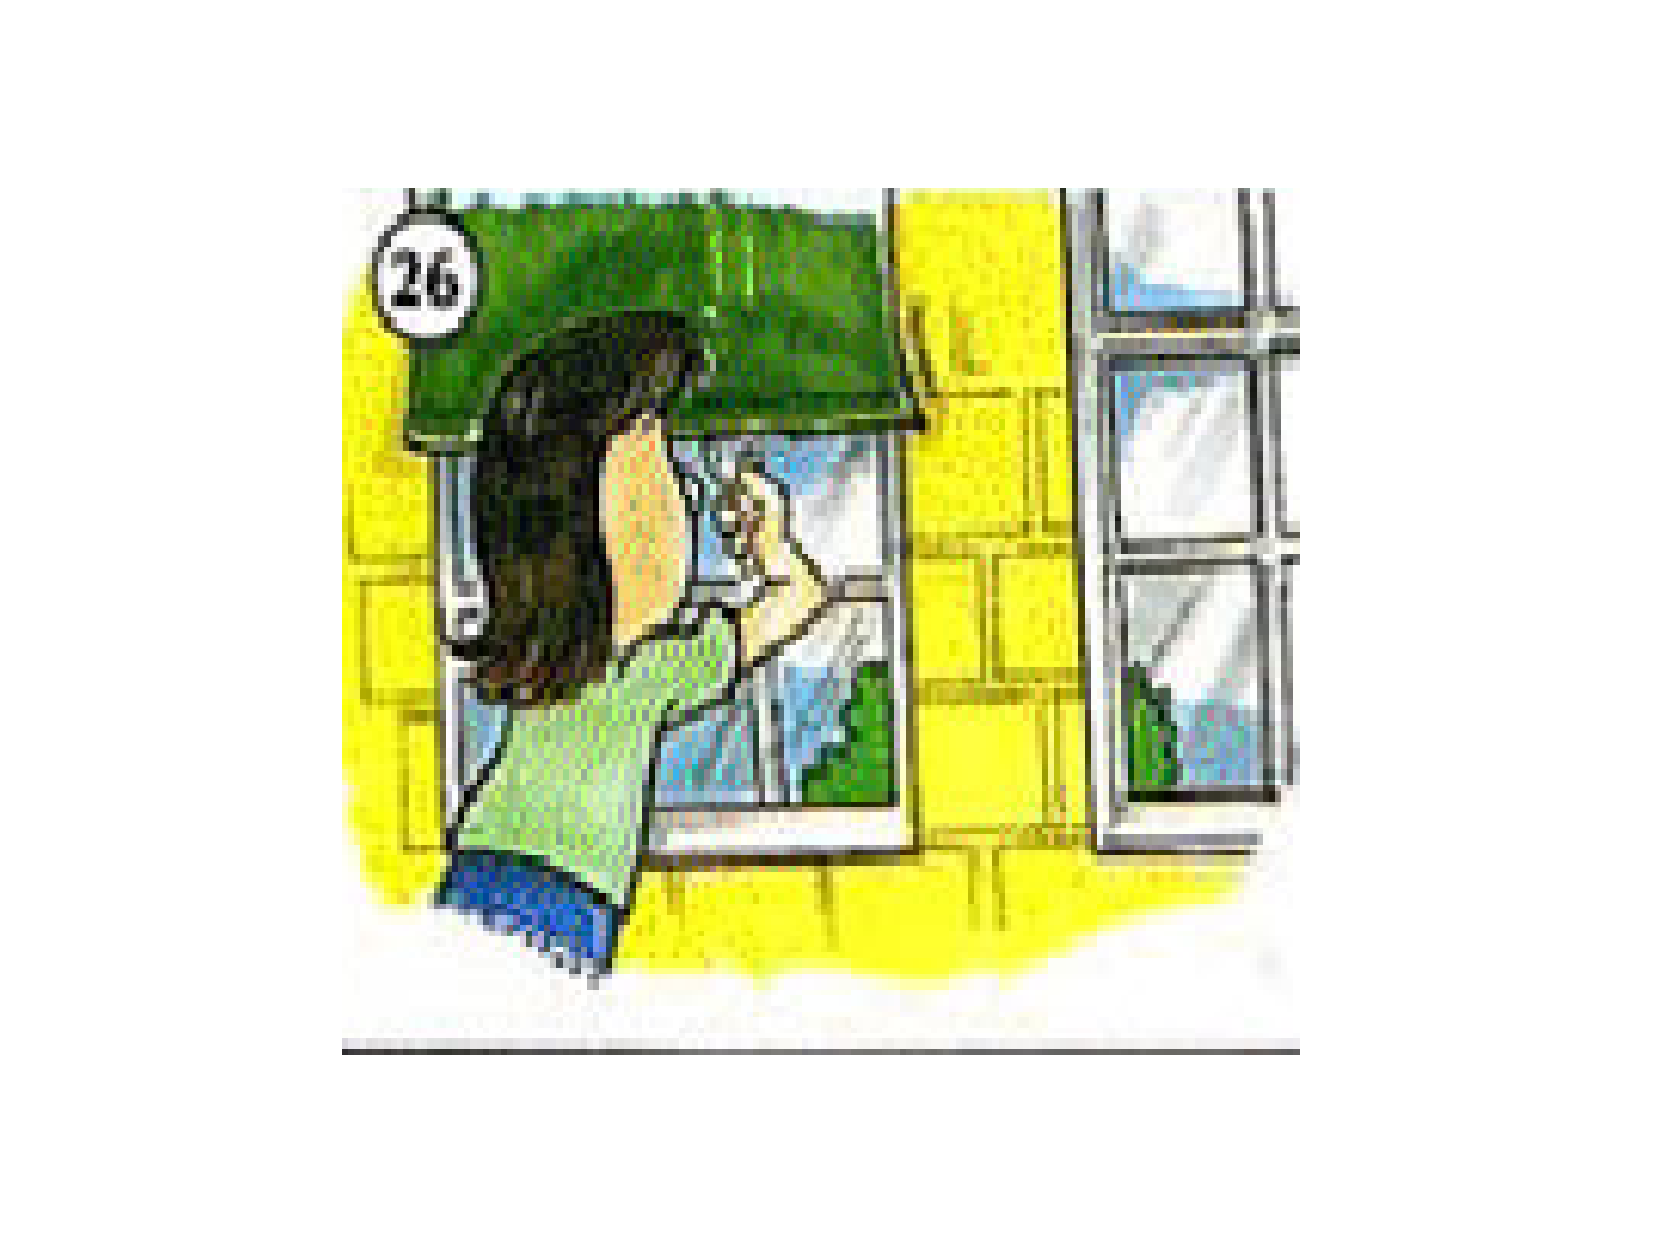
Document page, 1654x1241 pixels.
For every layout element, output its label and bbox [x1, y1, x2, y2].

picture [342, 188, 1300, 1109]
